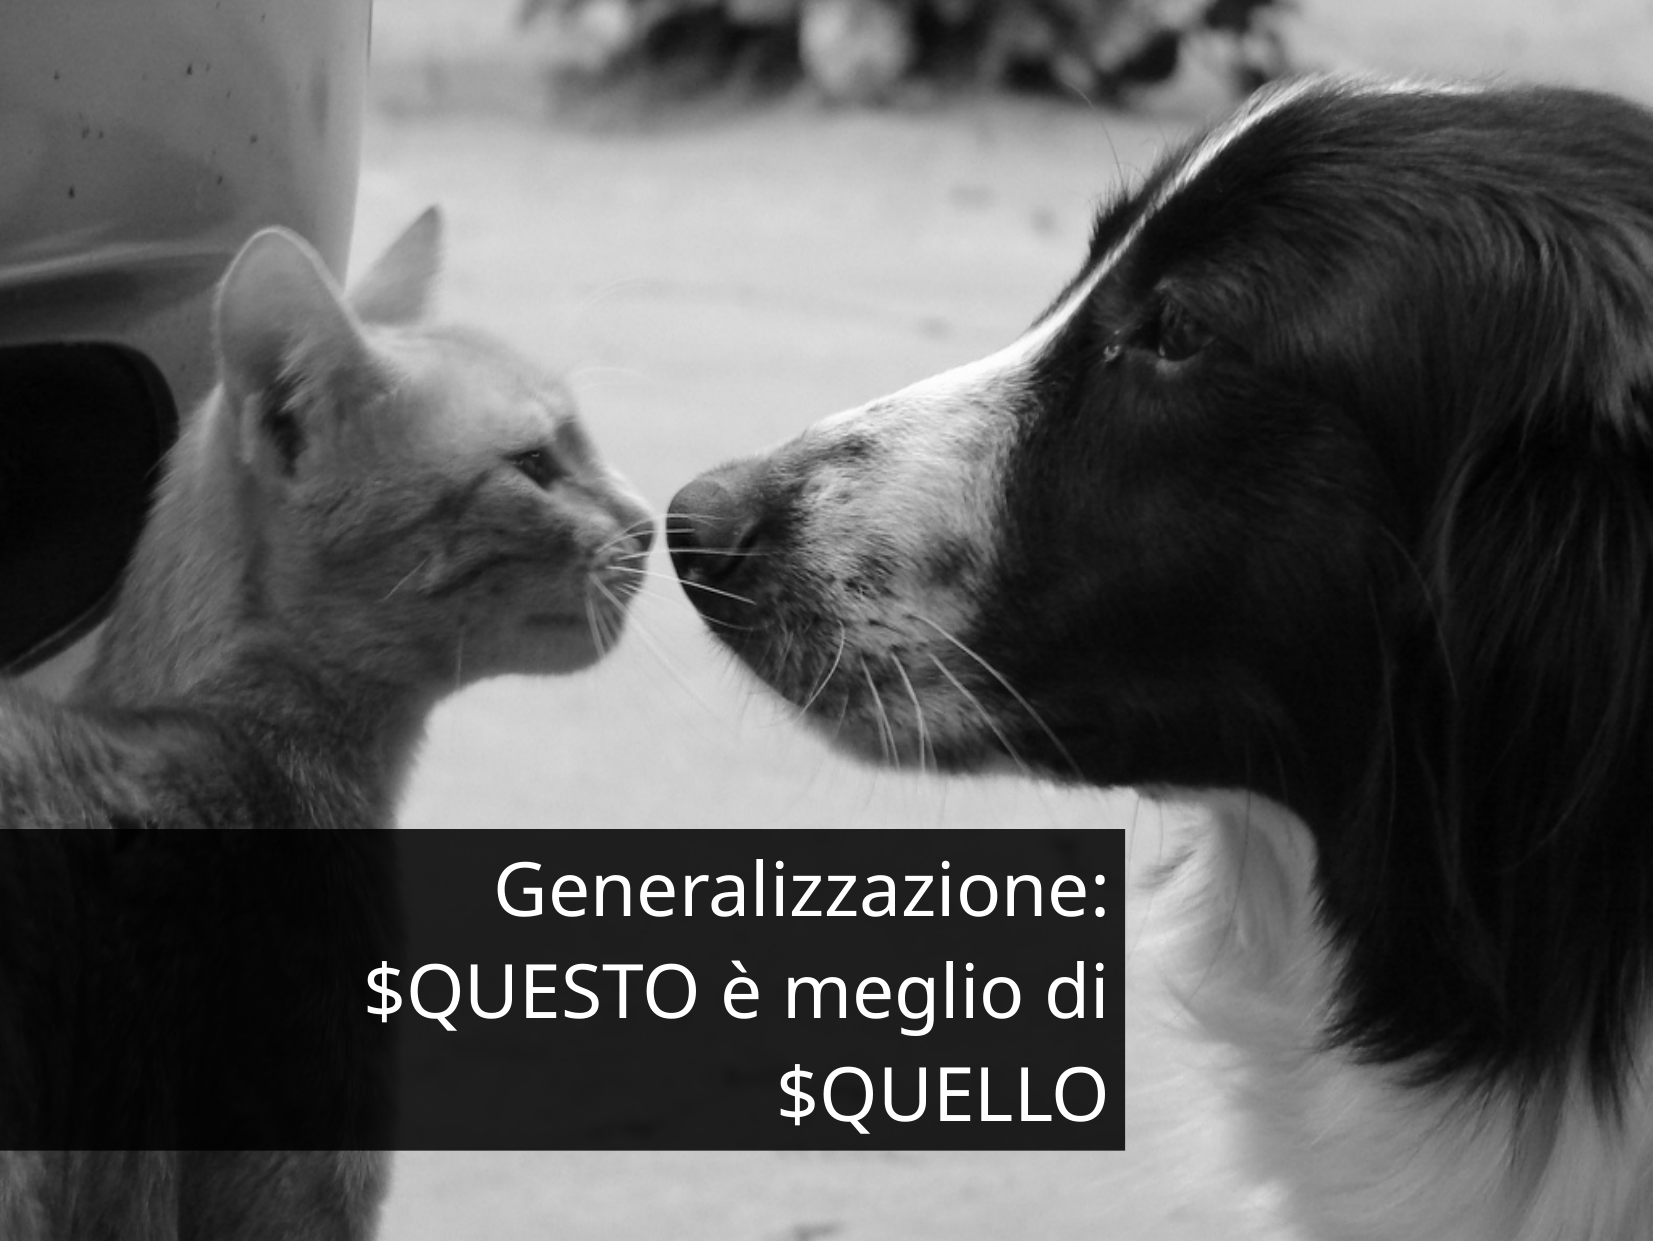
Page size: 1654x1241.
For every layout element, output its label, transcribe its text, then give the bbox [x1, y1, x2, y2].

text_box Generalizzazione: $QUESTO è meglio di $QUELLO [0, 829, 1126, 833]
picture [0, 0, 1653, 1241]
